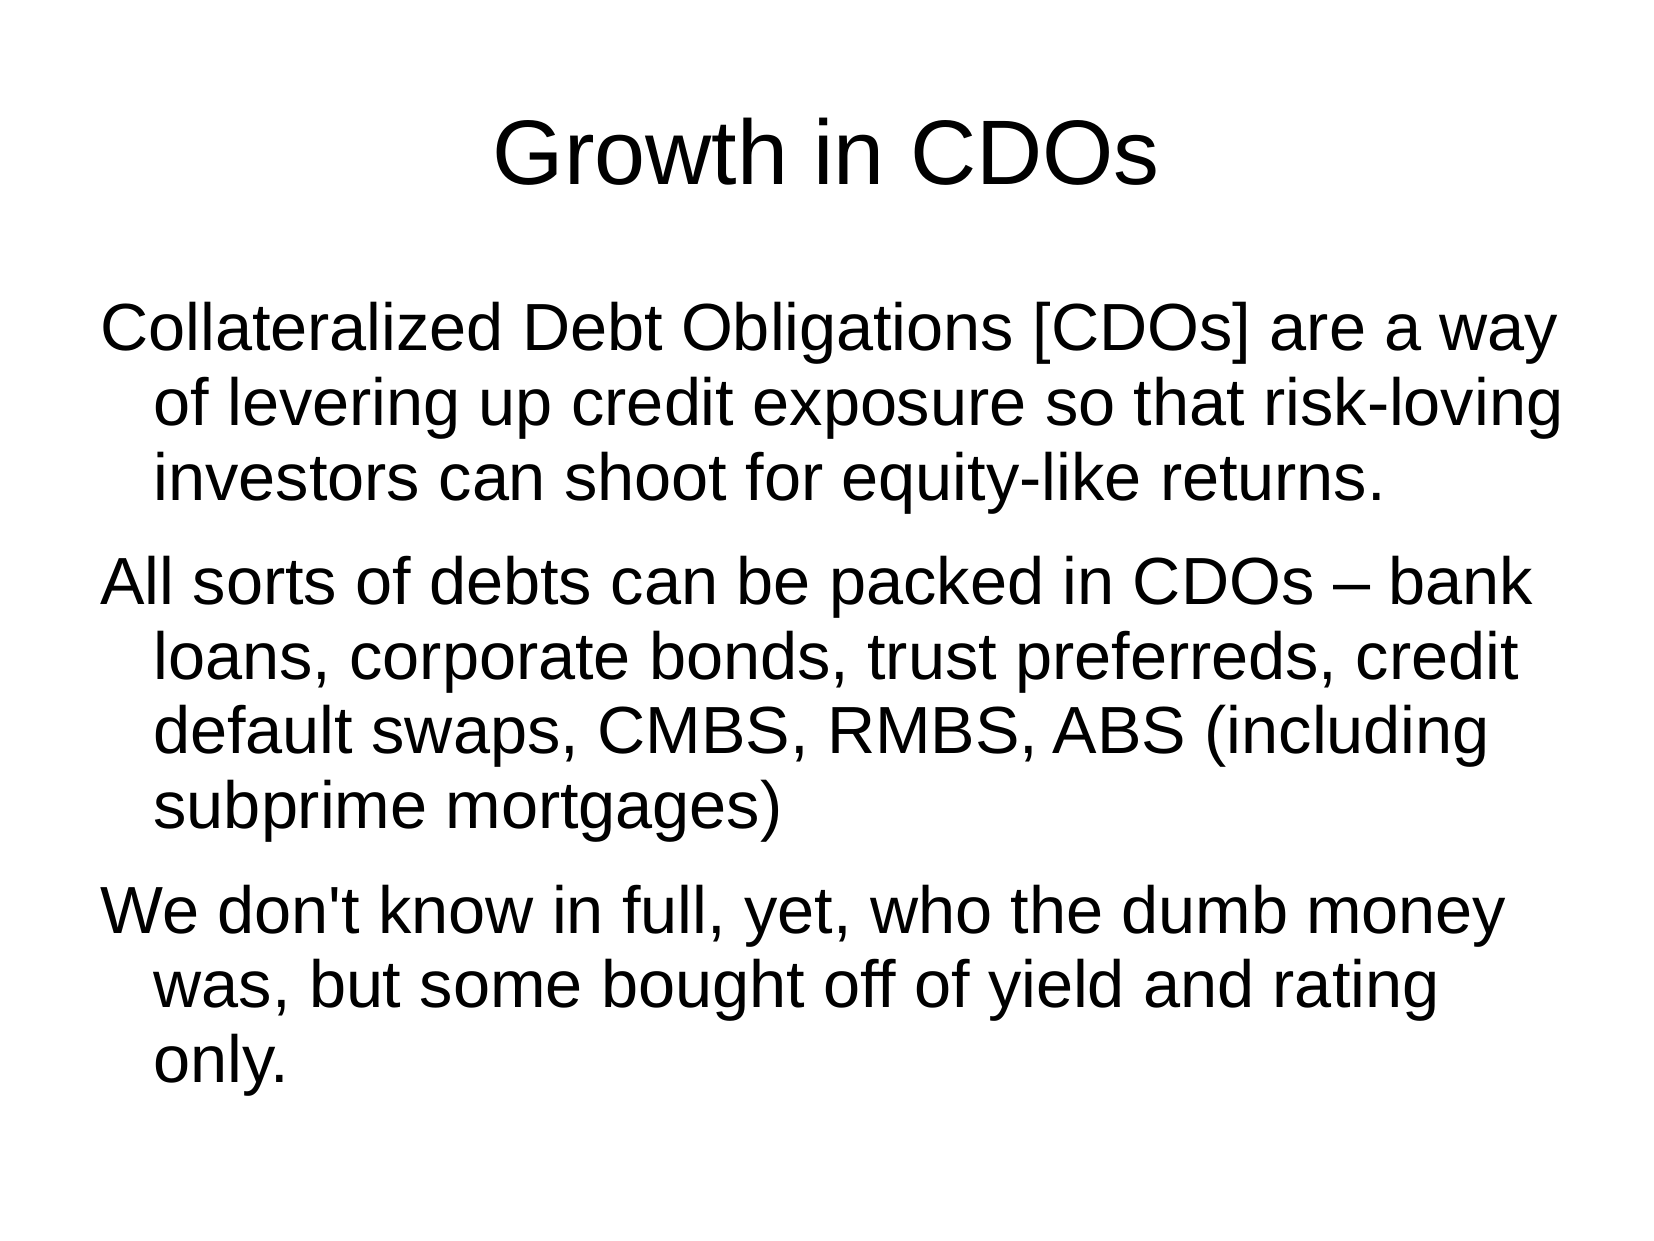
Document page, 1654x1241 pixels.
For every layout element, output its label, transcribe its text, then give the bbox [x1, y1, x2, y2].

title Growth in CDOs [82, 56, 1571, 250]
list Collateralized Debt Obligations [CDOs] are a way of levering up credit exposure so that risk-loving investors can shoot for equity-like returns. All sorts of debts can be packed in CDOs – bank loans, corporate bonds, trust preferreds, credit default swaps, CMBS, RMBS, ABS (including subprime mortgages) We don't know in full, yet, who the dumb money was, but some bought off of yield and rating only. [82, 290, 1571, 1172]
